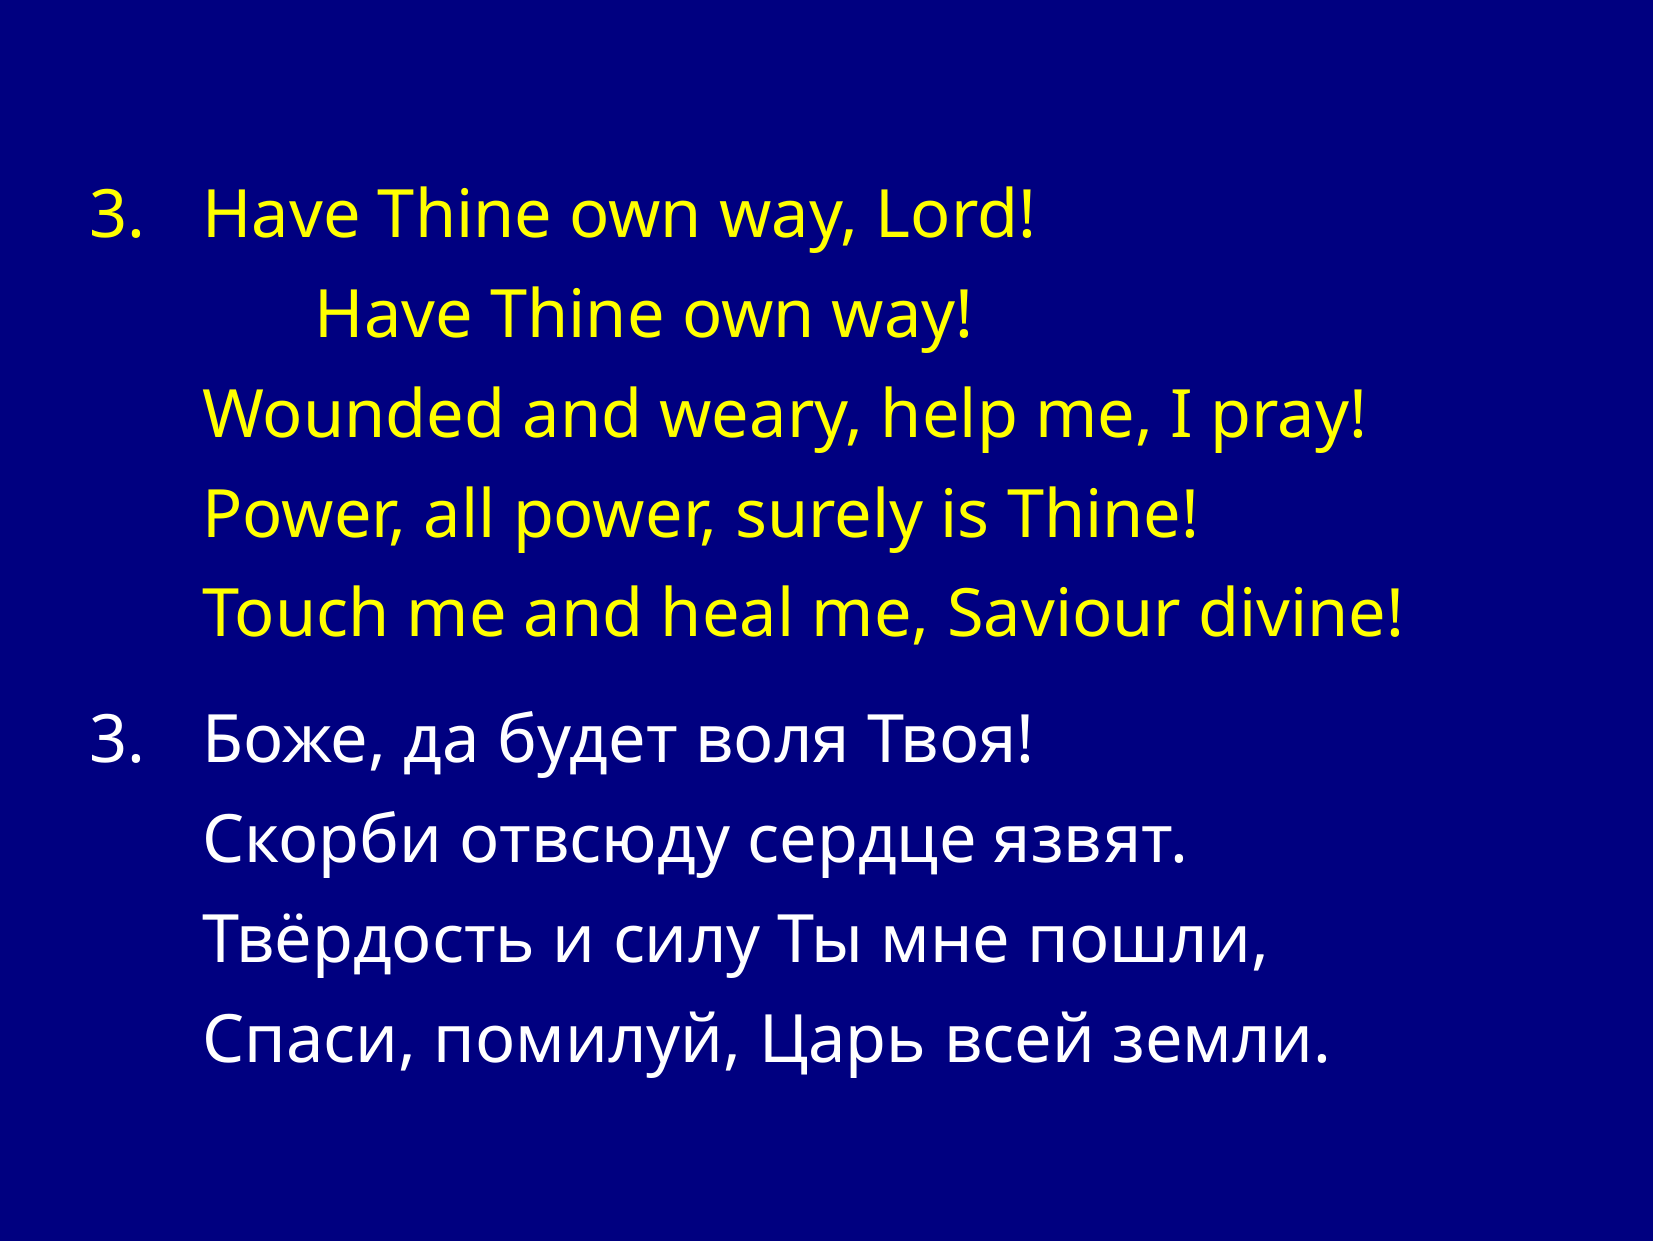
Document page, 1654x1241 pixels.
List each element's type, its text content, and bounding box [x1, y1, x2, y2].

text_box 3. Боже, да будет воля Твоя! Скорби отвсюду сердце язвят. Твёрдость и силу Ты мне пошли, Спаси, помилуй, Царь всей земли. [75, 675, 1576, 1163]
text_box 3. Have Thine own way, Lord! Have Thine own way! Wounded and weary, help me, I pray! Power, all power, surely is Thine! Touch me and heal me, Saviour divine! [75, 150, 1576, 675]
